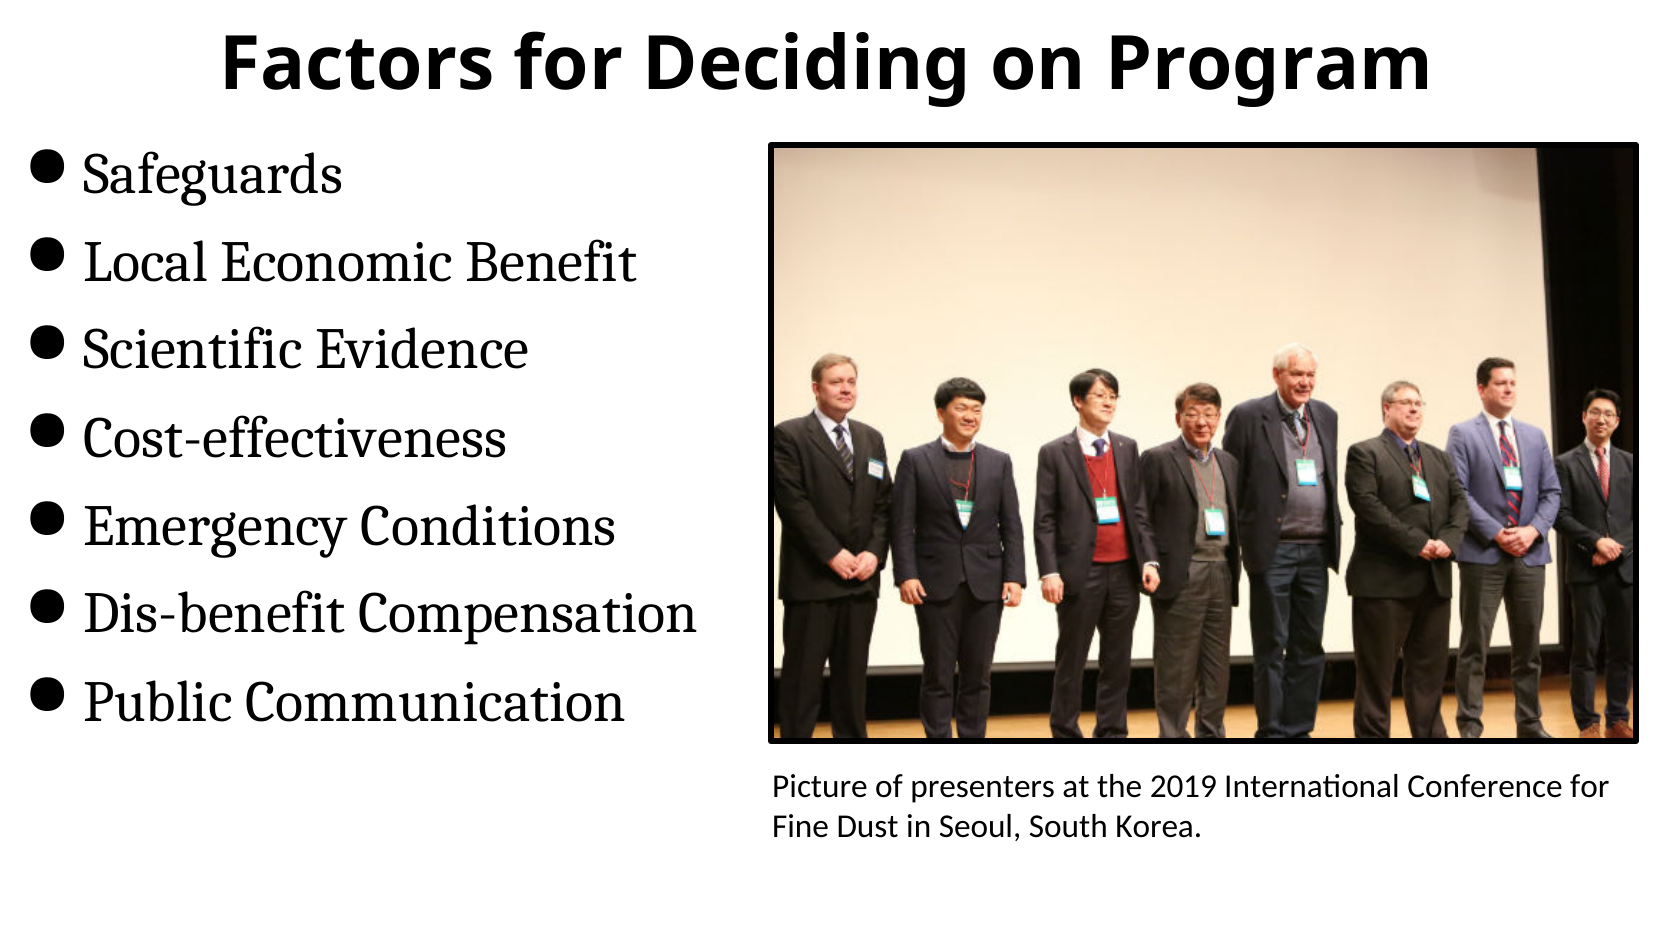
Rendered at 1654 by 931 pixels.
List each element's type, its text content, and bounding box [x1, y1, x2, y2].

picture [773, 148, 1633, 739]
text_box Picture of presenters at the 2019 International Conference for Fine Dust in Seoul, South Korea. [757, 756, 1651, 877]
text_box Safeguards Local Economic Benefit Scientific Evidence Cost-effectiveness Emergency Conditions Dis-benefit Compensation Public Communication [7, 67, 1592, 740]
title Factors for Deciding on Program [0, 11, 1654, 119]
